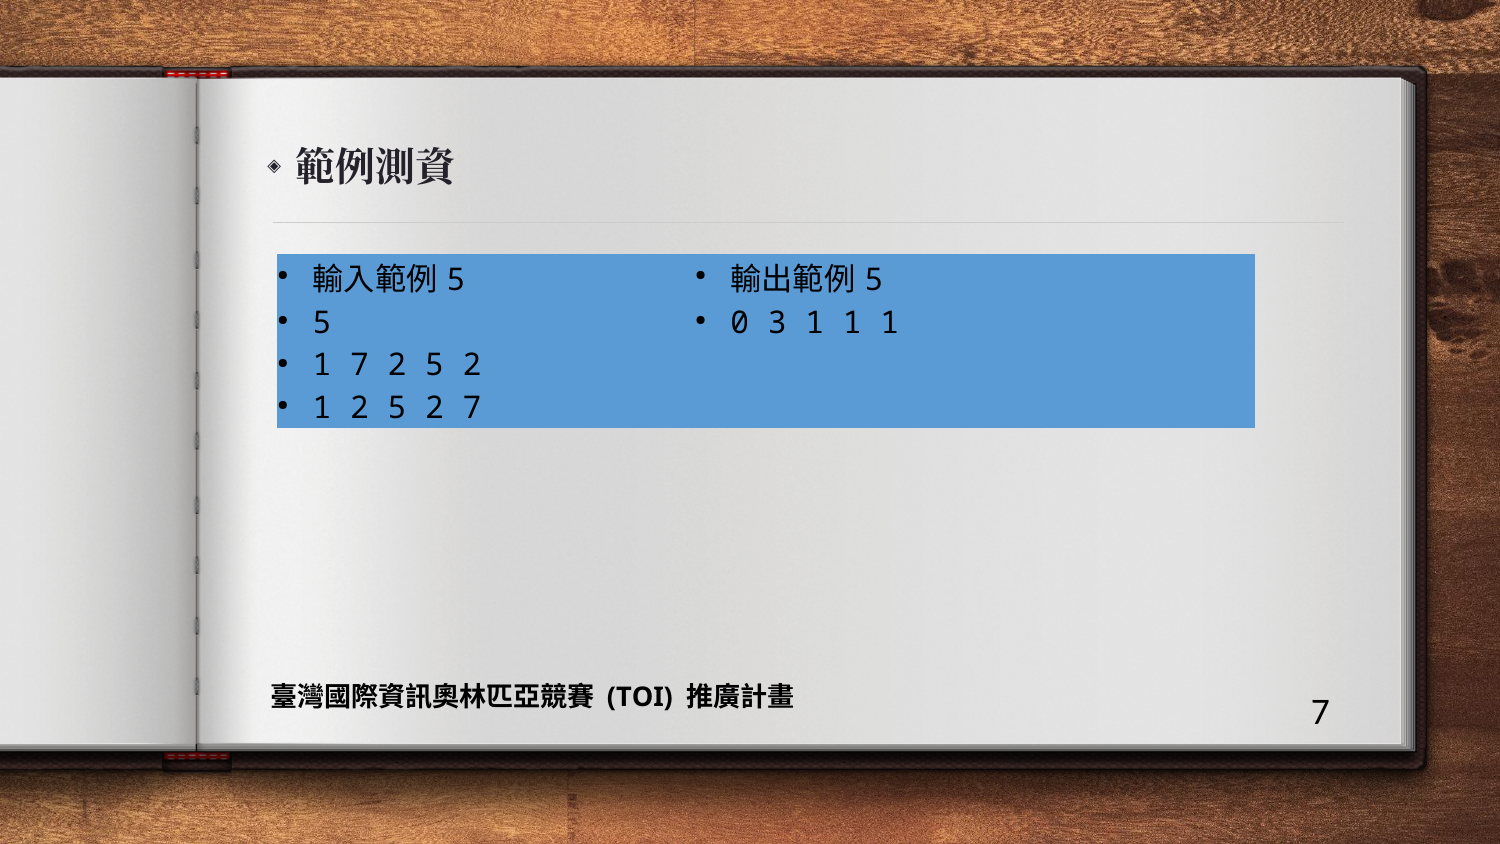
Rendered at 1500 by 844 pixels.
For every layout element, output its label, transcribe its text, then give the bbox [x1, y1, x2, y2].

list 範例測資 [252, 126, 1194, 205]
text_box [1295, 672, 1386, 737]
table_header 輸入範例5 5 1 7 2 5 2 1 2 5 2 7 [277, 254, 695, 428]
table_header 輸出範例5 0 3 1 1 1 [695, 254, 1255, 428]
